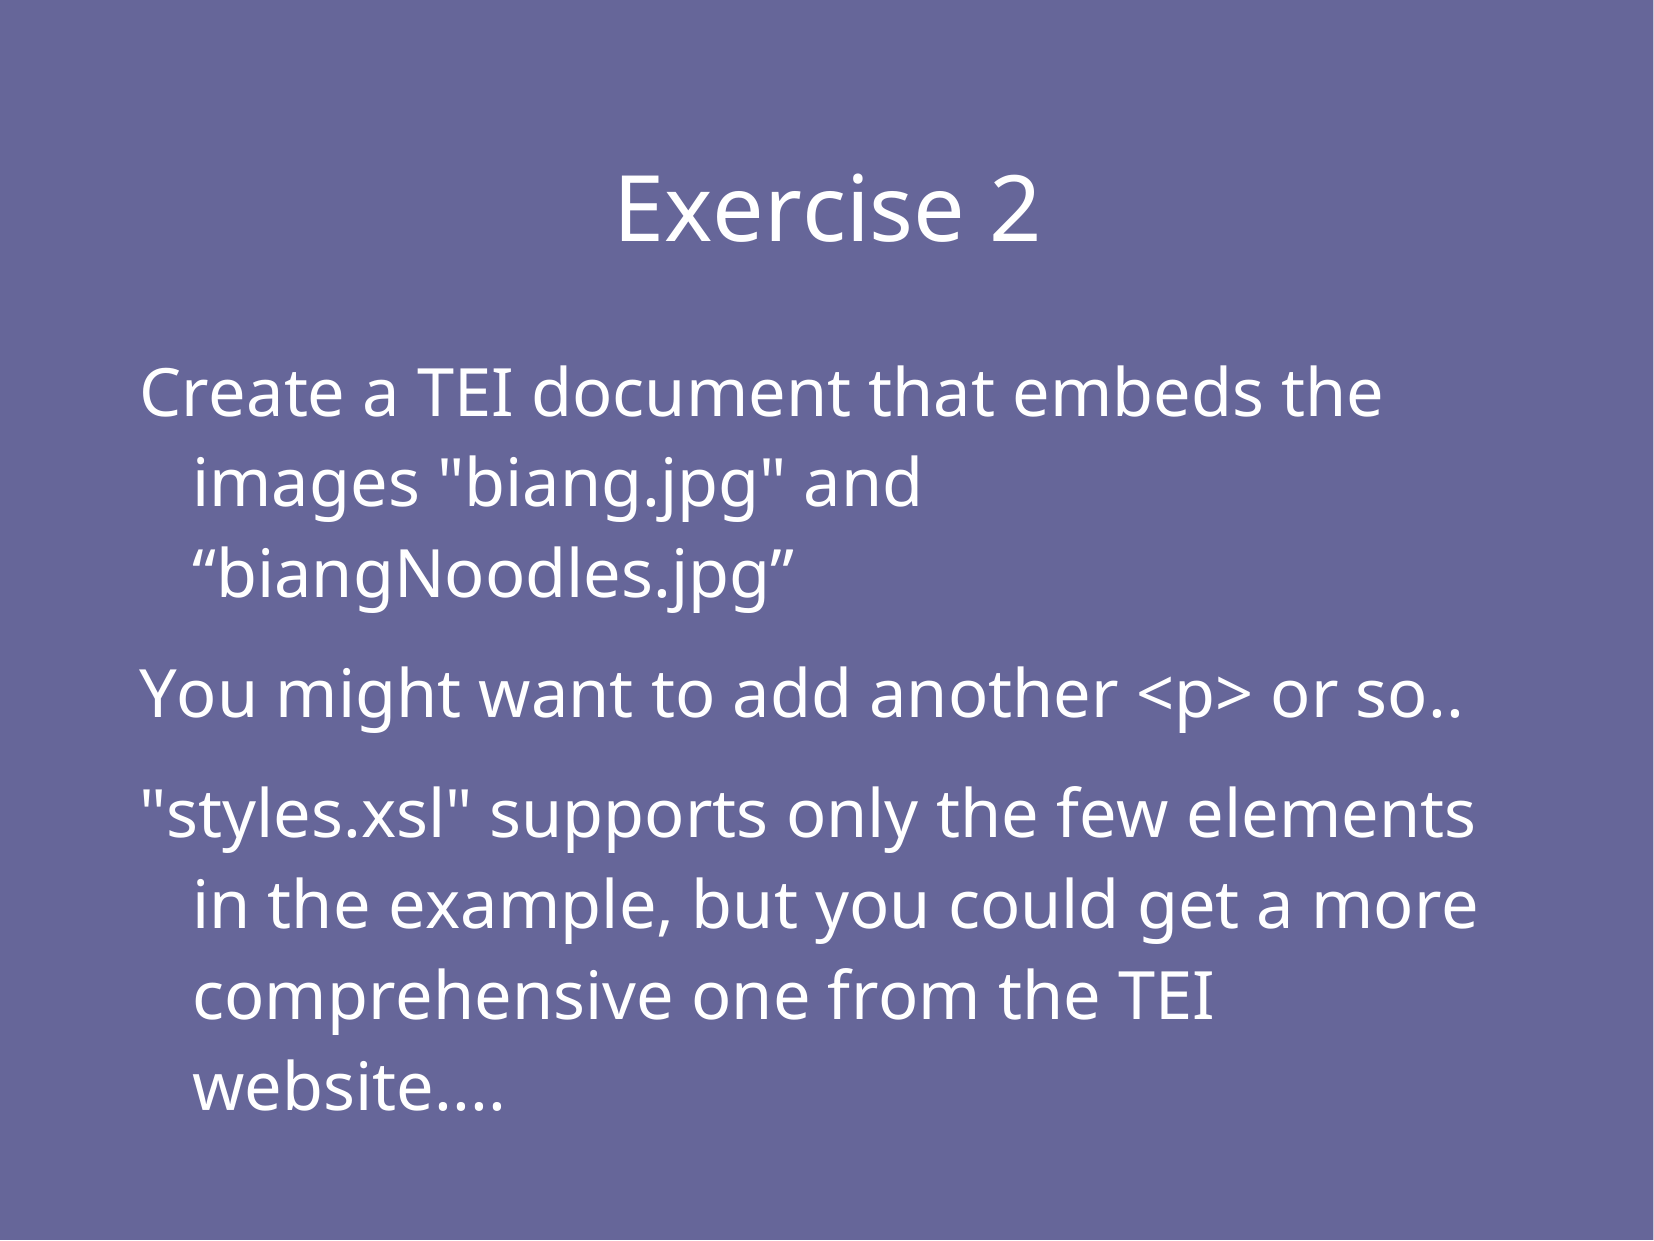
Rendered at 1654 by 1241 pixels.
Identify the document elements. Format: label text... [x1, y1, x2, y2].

list Create a TEI document that embeds the images "biang.jpg" and “biangNoodles.jpg” You might want to add another <p> or so.. "styles.xsl" supports only the few elements in the example, but you could get a more comprehensive one from the TEI website.... [121, 344, 1534, 1127]
title Exercise 2 [121, 102, 1534, 310]
